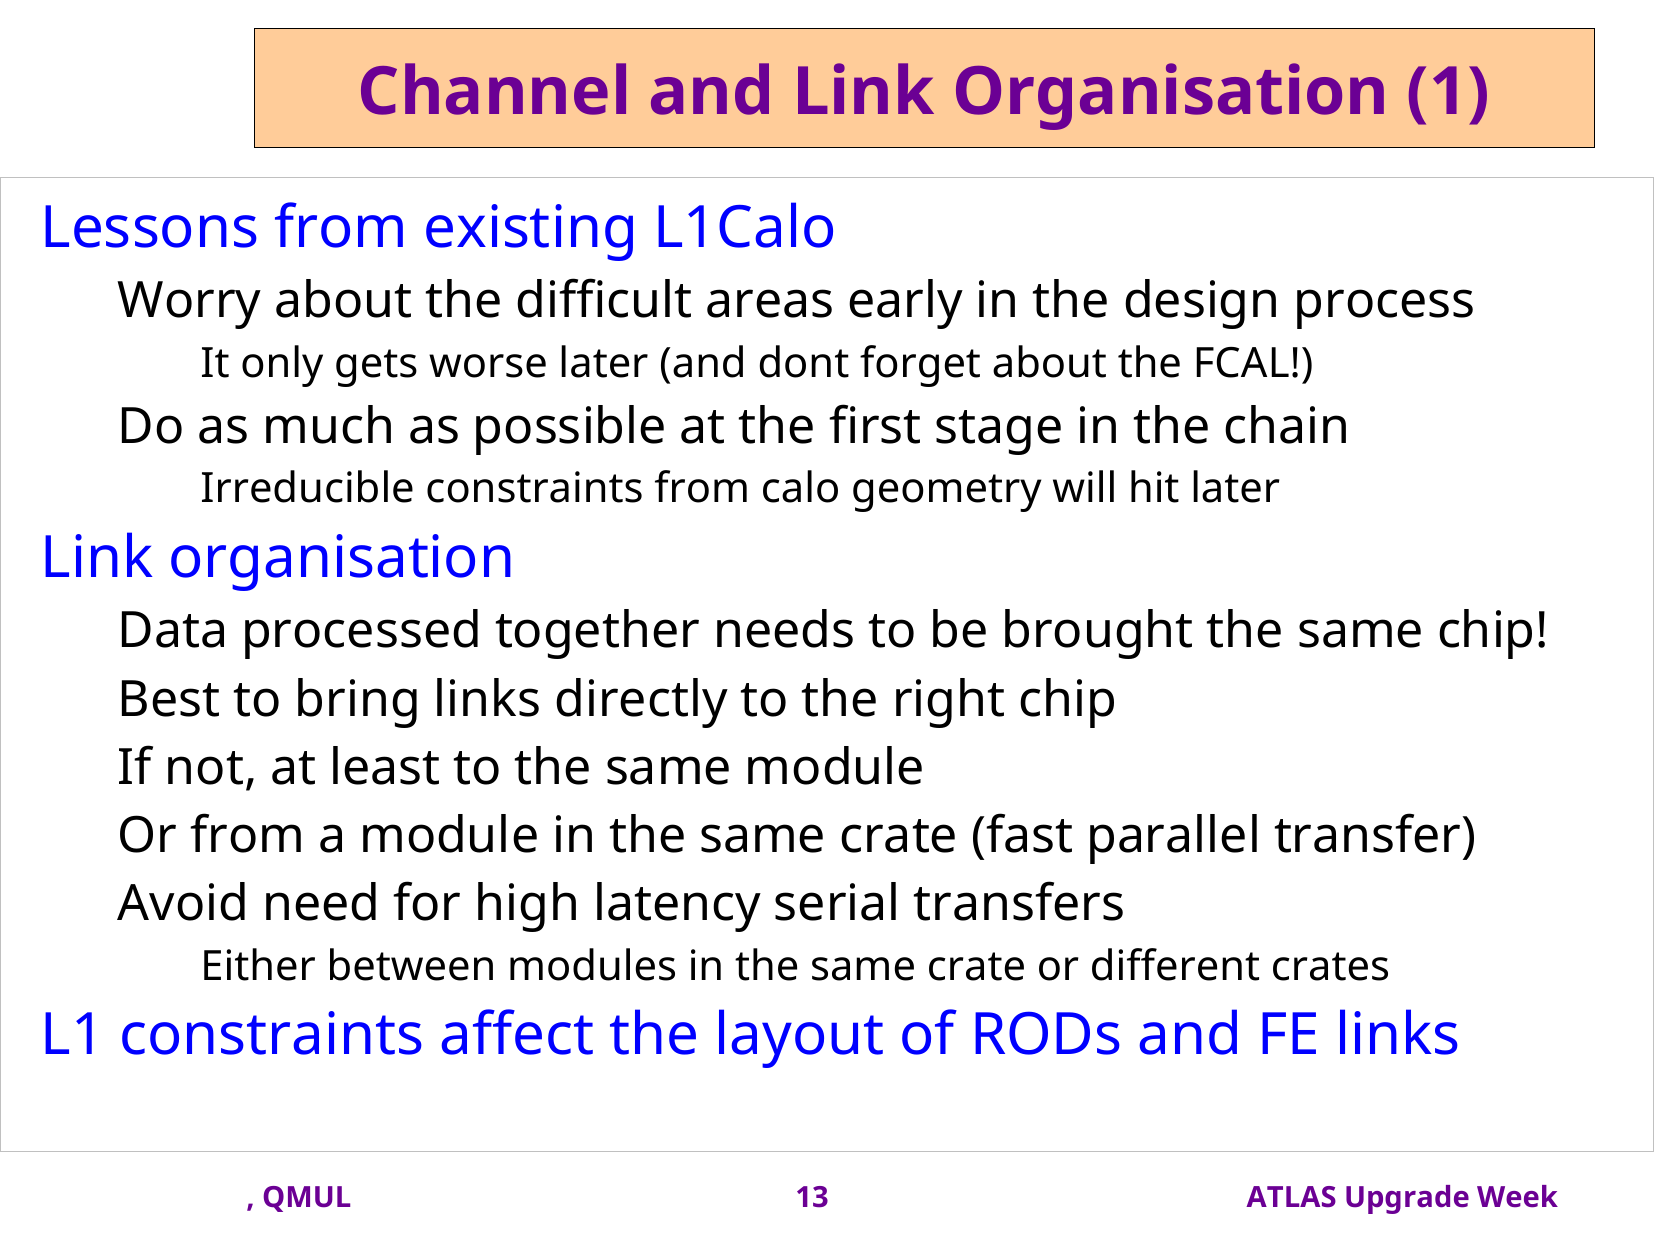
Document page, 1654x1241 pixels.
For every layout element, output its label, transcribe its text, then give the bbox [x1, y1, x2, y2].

title Channel and Link Organisation (1) [254, 28, 1595, 148]
list Lessons from existing L1Calo Worry about the difficult areas early in the design process It only gets worse later (and dont forget about the FCAL!) Do as much as possible at the first stage in the chain Irreducible constraints from calo geometry will hit later Link organisation Data processed together needs to be brought the same chip! Best to bring links directly to the right chip If not, at least to the same module Or from a module in the same crate (fast parallel transfer) Avoid need for high latency serial transfers Either between modules in the same crate or different crates L1 constraints affect the layout of RODs and FE links [23, 185, 1624, 1105]
